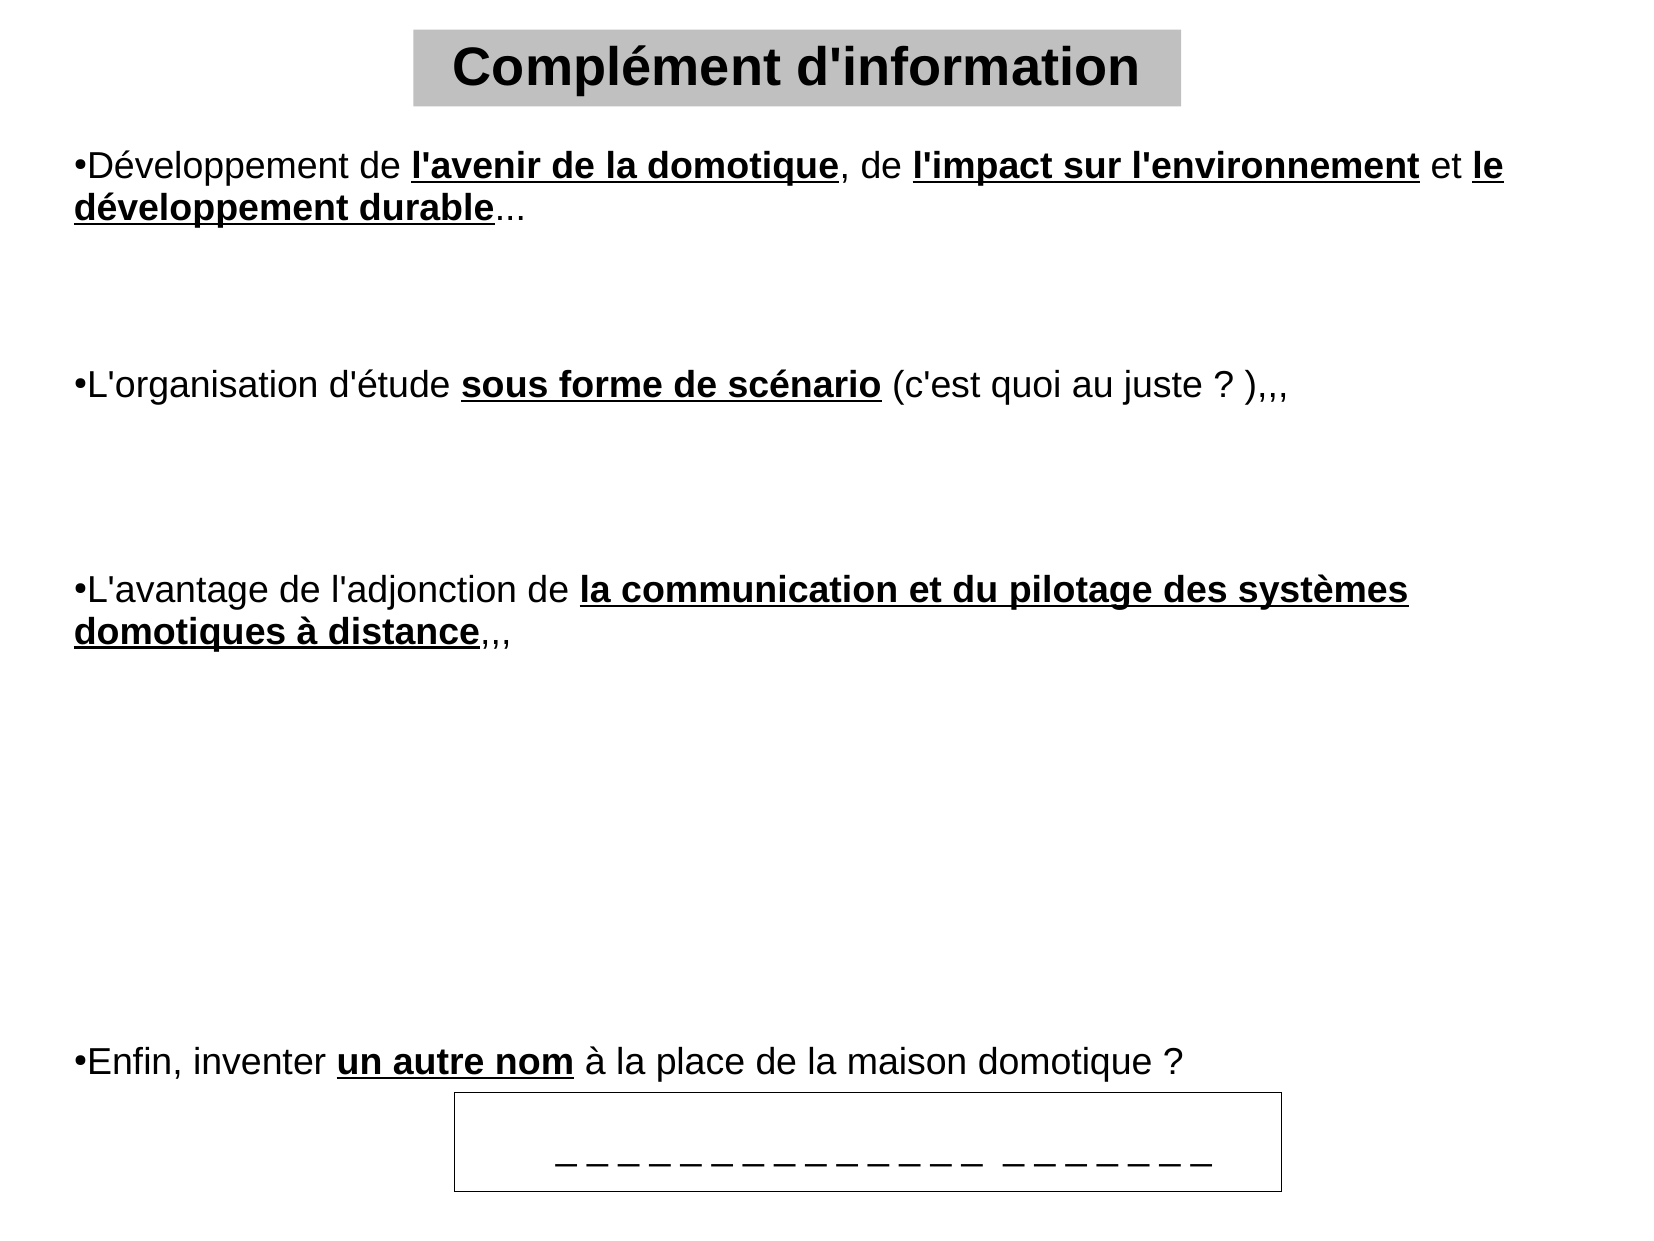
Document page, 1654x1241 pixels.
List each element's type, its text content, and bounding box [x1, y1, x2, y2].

text_box _ _ _ _ _ _ _ _ _ _ _ _ _ _ _ _ _ _ _ _ _ [454, 1092, 1282, 1192]
text_box L'avantage de l'adjonction de la communication et du pilotage des systèmes domotiques à distance,,, [59, 561, 1595, 663]
text_box Complément d'information [413, 29, 1182, 107]
text_box Enfin, inventer un autre nom à la place de la maison domotique ? [59, 1033, 1595, 1092]
text_box Développement de l'avenir de la domotique, de l'impact sur l'environnement et le développement durable... [59, 137, 1595, 239]
text_box L'organisation d'étude sous forme de scénario (c'est quoi au juste ? ),,, [59, 356, 1565, 415]
